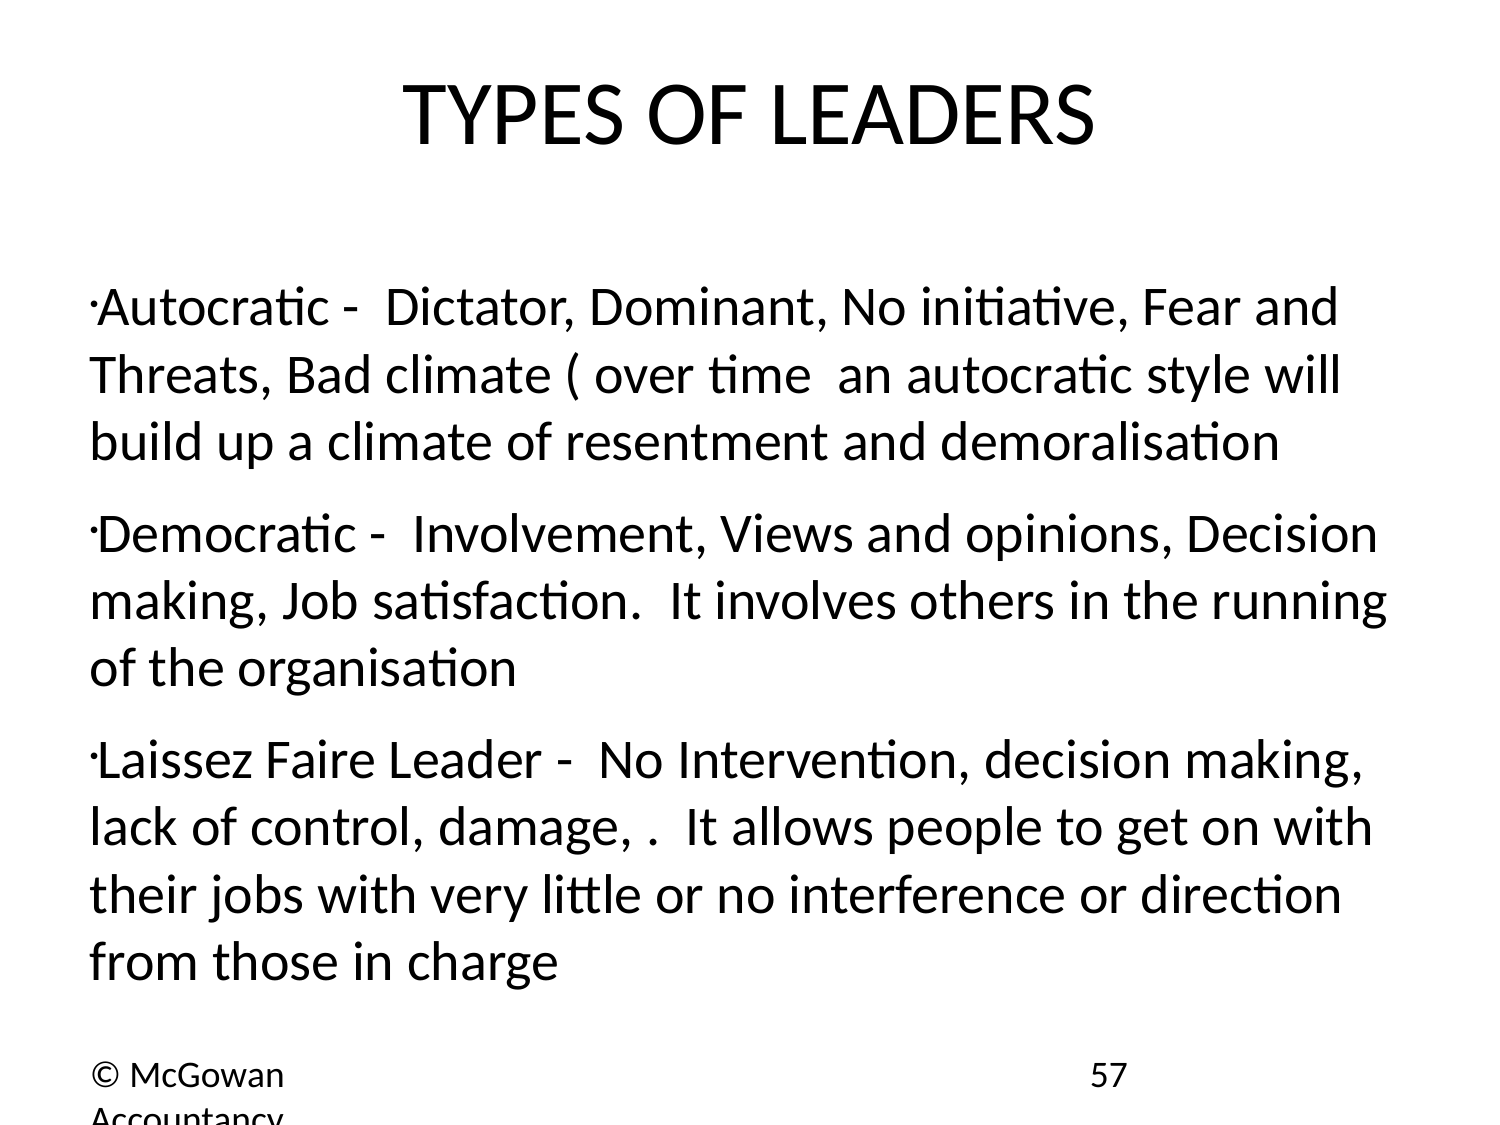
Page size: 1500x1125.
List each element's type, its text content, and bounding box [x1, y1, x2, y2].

text_box [1074, 1042, 1425, 1103]
list Autocratic - Dictator, Dominant, No initiative, Fear and Threats, Bad climate ( over time an autocratic style will build up a climate of resentment and demoralisation Democratic - Involvement, Views and opinions, Decision making, Job satisfaction. It involves others in the running of the organisation Laissez Faire Leader - No Intervention, decision making, lack of control, damage, . It allows people to get on with their jobs with very little or no interference or direction from those in charge [75, 262, 1425, 1005]
text_box © McGowan Accountancy Services [75, 1042, 425, 1103]
title TYPES OF LEADERS [75, 45, 1425, 233]
